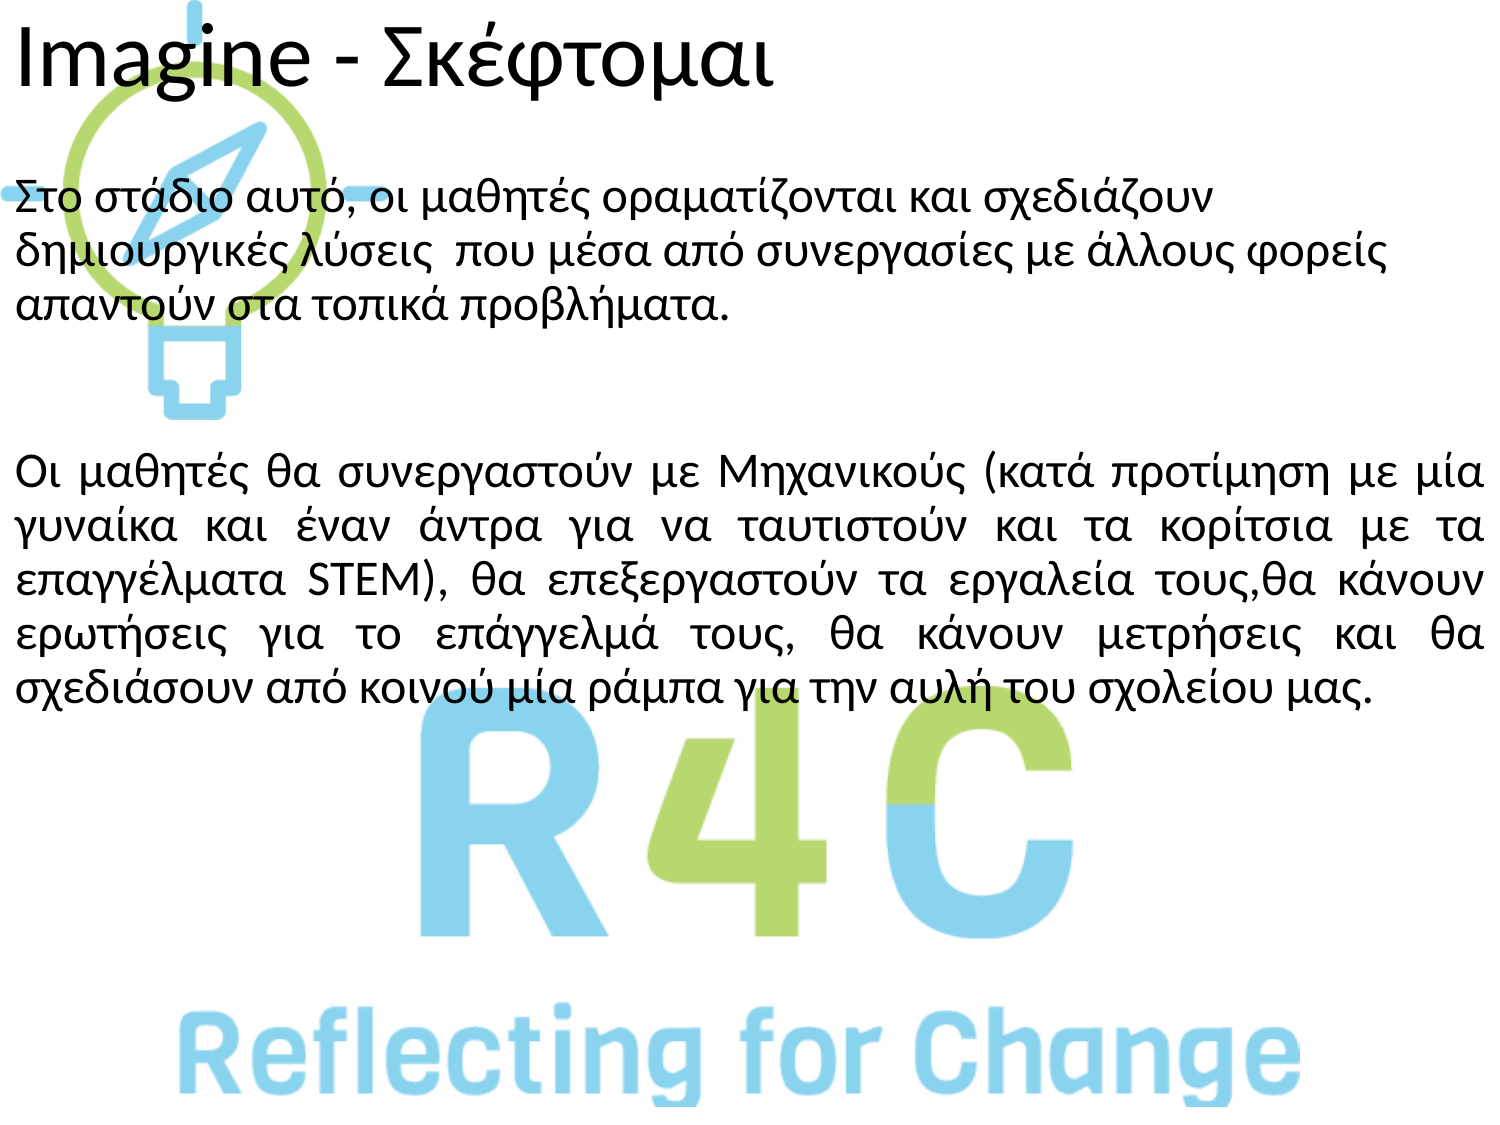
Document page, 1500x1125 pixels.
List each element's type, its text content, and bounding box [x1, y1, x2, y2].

title Imagine - Σκέφτομαι [0, 0, 1294, 161]
picture [179, 876, 1300, 1107]
list Στο στάδιο αυτό, οι μαθητές οραματίζονται και σχεδιάζουν δημιουργικές λύσεις που μέσα από συνεργασίες με άλλους φορείς απαντούν στα τοπικά προβλήματα. Οι μαθητές θα συνεργαστούν με Μηχανικούς (κατά προτίμηση με μία γυναίκα και έναν άντρα για να ταυτιστούν και τα κορίτσια με τα επαγγέλματα STEM), θα επεξεργαστούν τα εργαλεία τους,θα κάνουν ερωτήσεις για το επάγγελμά τους, θα κάνουν μετρήσεις και θα σχεδιάσουν από κοινού μία ράμπα για την αυλή του σχολείου μας. [0, 161, 1500, 876]
